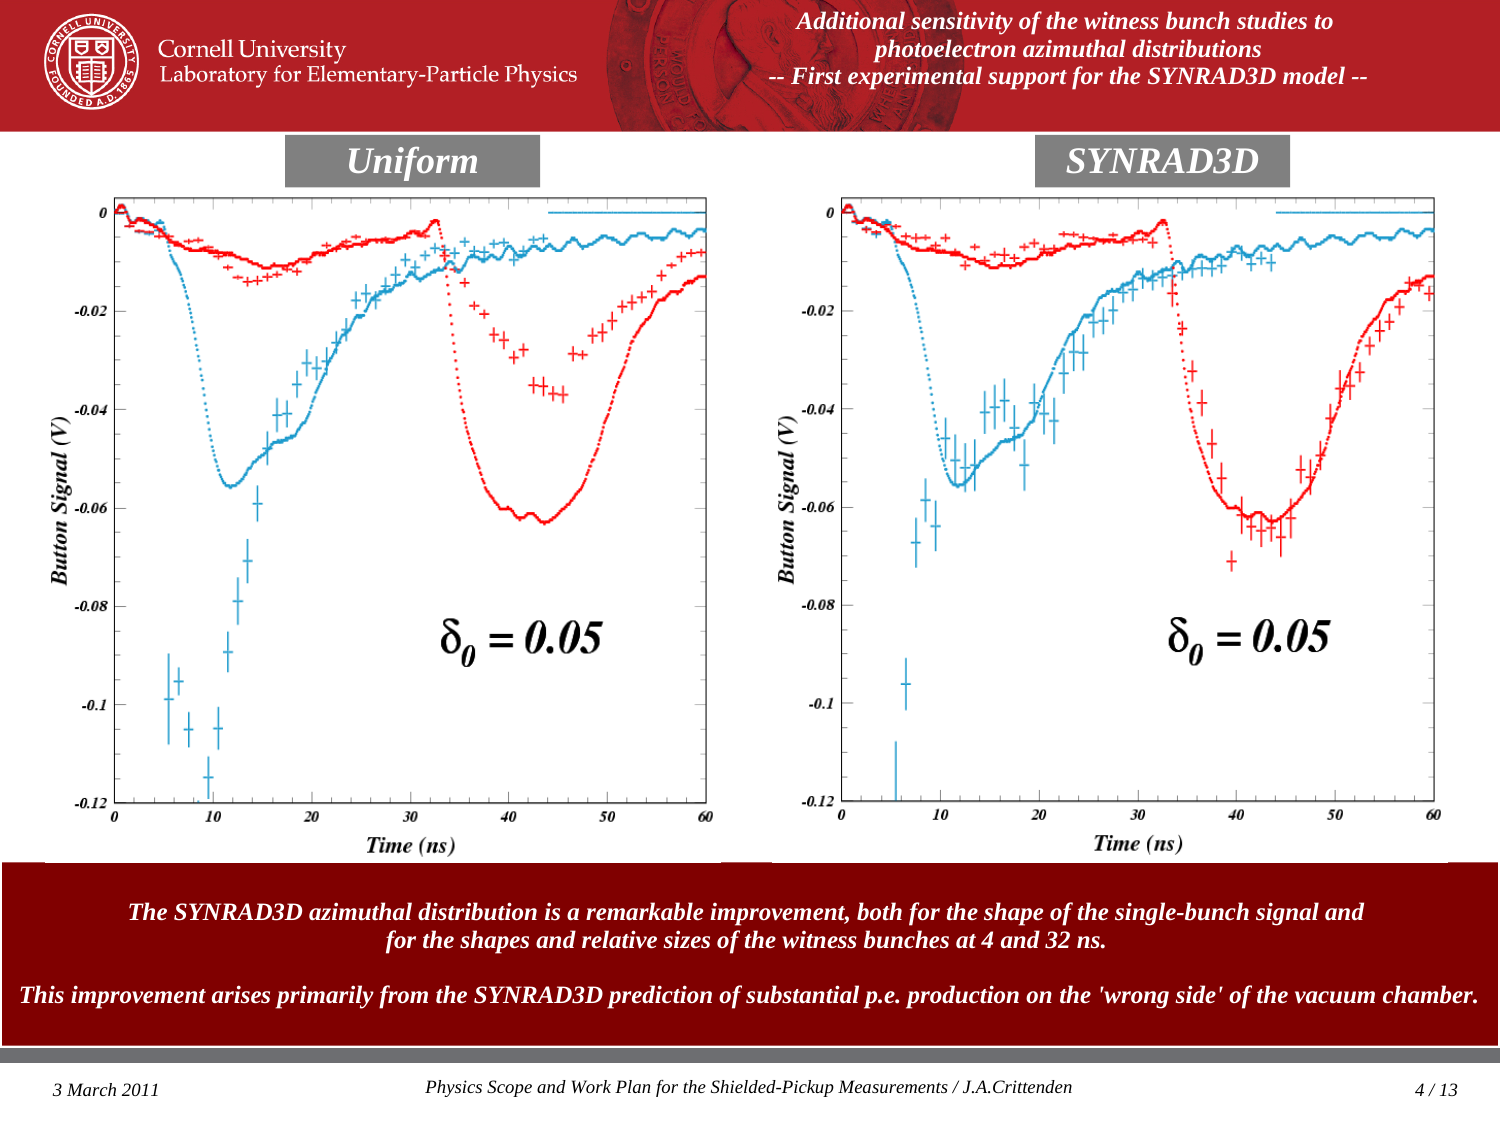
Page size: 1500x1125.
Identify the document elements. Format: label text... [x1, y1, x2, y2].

picture [772, 187, 1448, 863]
picture [0, 0, 1500, 132]
text_box Uniform [285, 134, 541, 188]
picture [45, 187, 721, 863]
text_box The SYNRAD3D azimuthal distribution is a remarkable improvement, both for the shape of the single-bunch signal and for the shapes and relative sizes of the witness bunches at 4 and 32 ns. This improvement arises primarily from the SYNRAD3D prediction of substantial p.e. production on the 'wrong side' of the vacuum chamber. [2, 862, 1498, 1046]
text_box SYNRAD3D [1035, 134, 1291, 188]
text_box Additional sensitivity of the witness bunch studies to photoelectron azimuthal distributions -- First experimental support for the SYNRAD3D model -- [637, 0, 1500, 113]
